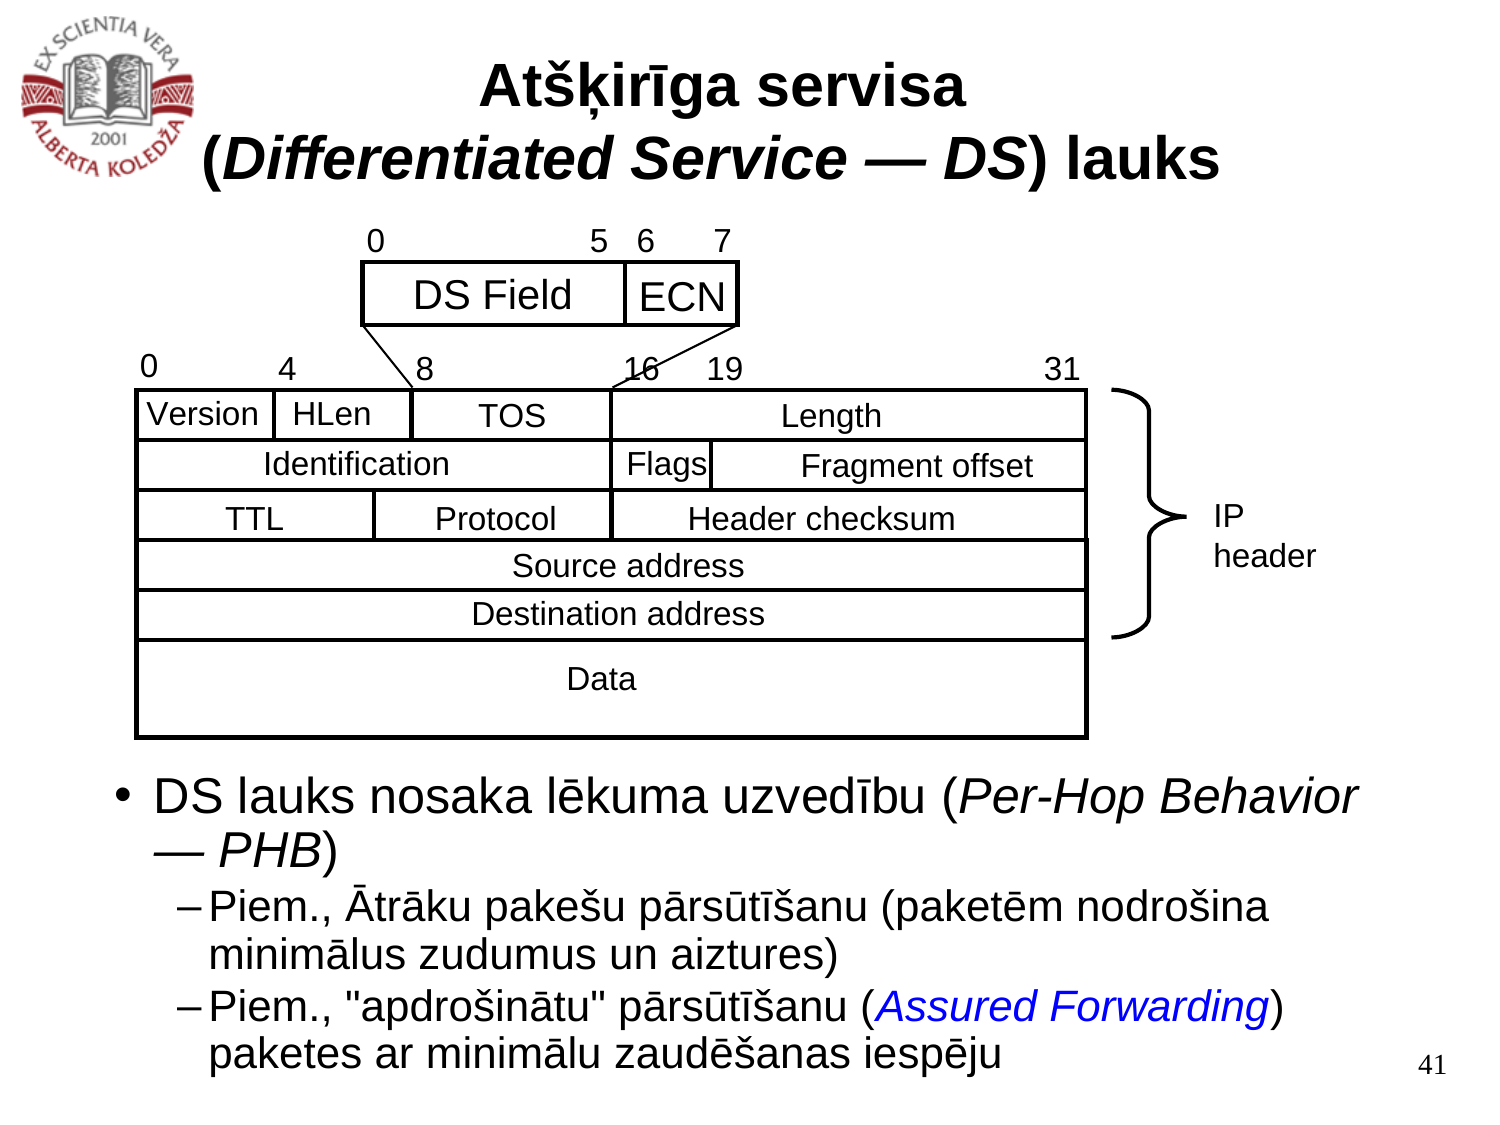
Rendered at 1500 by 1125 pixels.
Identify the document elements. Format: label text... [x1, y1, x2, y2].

picture [21, 16, 194, 177]
text_box 7 [698, 212, 747, 267]
text_box Header checksum [672, 489, 971, 545]
text_box IP header [1198, 487, 1332, 582]
text_box ECN [623, 262, 742, 328]
title Atšķirīga servisa (Differentiated Service — DS) lauks [50, 37, 1374, 200]
text_box <skaitlis> [1312, 1037, 1463, 1101]
text_box TTL [210, 489, 300, 545]
text_box 8 [400, 339, 449, 395]
text_box 19 [691, 339, 705, 346]
text_box 4 [263, 339, 312, 395]
text_box Data [551, 649, 652, 705]
text_box 0 [124, 337, 174, 392]
text_box TOS [463, 387, 562, 442]
text_box Flags [611, 435, 723, 488]
text_box HLen [277, 385, 387, 435]
text_box Version [131, 385, 272, 440]
text_box Length [765, 387, 898, 438]
text_box 19 [691, 339, 759, 395]
text_box DS Field [398, 260, 588, 326]
list DS lauks nosaka lēkuma uzvedību (Per-Hop Behavior — PHB) Piem., Ātrāku pakešu pārsūtīšanu (paketēm nodrošina minimālus zudumus un aiztures) Piem., "apdrošinātu" pārsūtīšanu (Assured Forwarding) paketes ar minimālu zaudēšanas iespēju [99, 762, 1438, 1088]
text_box 5 [574, 212, 612, 267]
text_box Protocol [419, 489, 572, 545]
text_box Destination address [456, 585, 781, 640]
text_box 6 [612, 212, 671, 267]
text_box 31 [1029, 339, 1096, 395]
text_box 16 [608, 339, 676, 395]
text_box Fragment offset [785, 437, 1049, 488]
text_box Identification [248, 435, 466, 488]
text_box 0 [351, 212, 401, 267]
text_box 16 [646, 369, 655, 378]
text_box Source address [497, 537, 761, 585]
